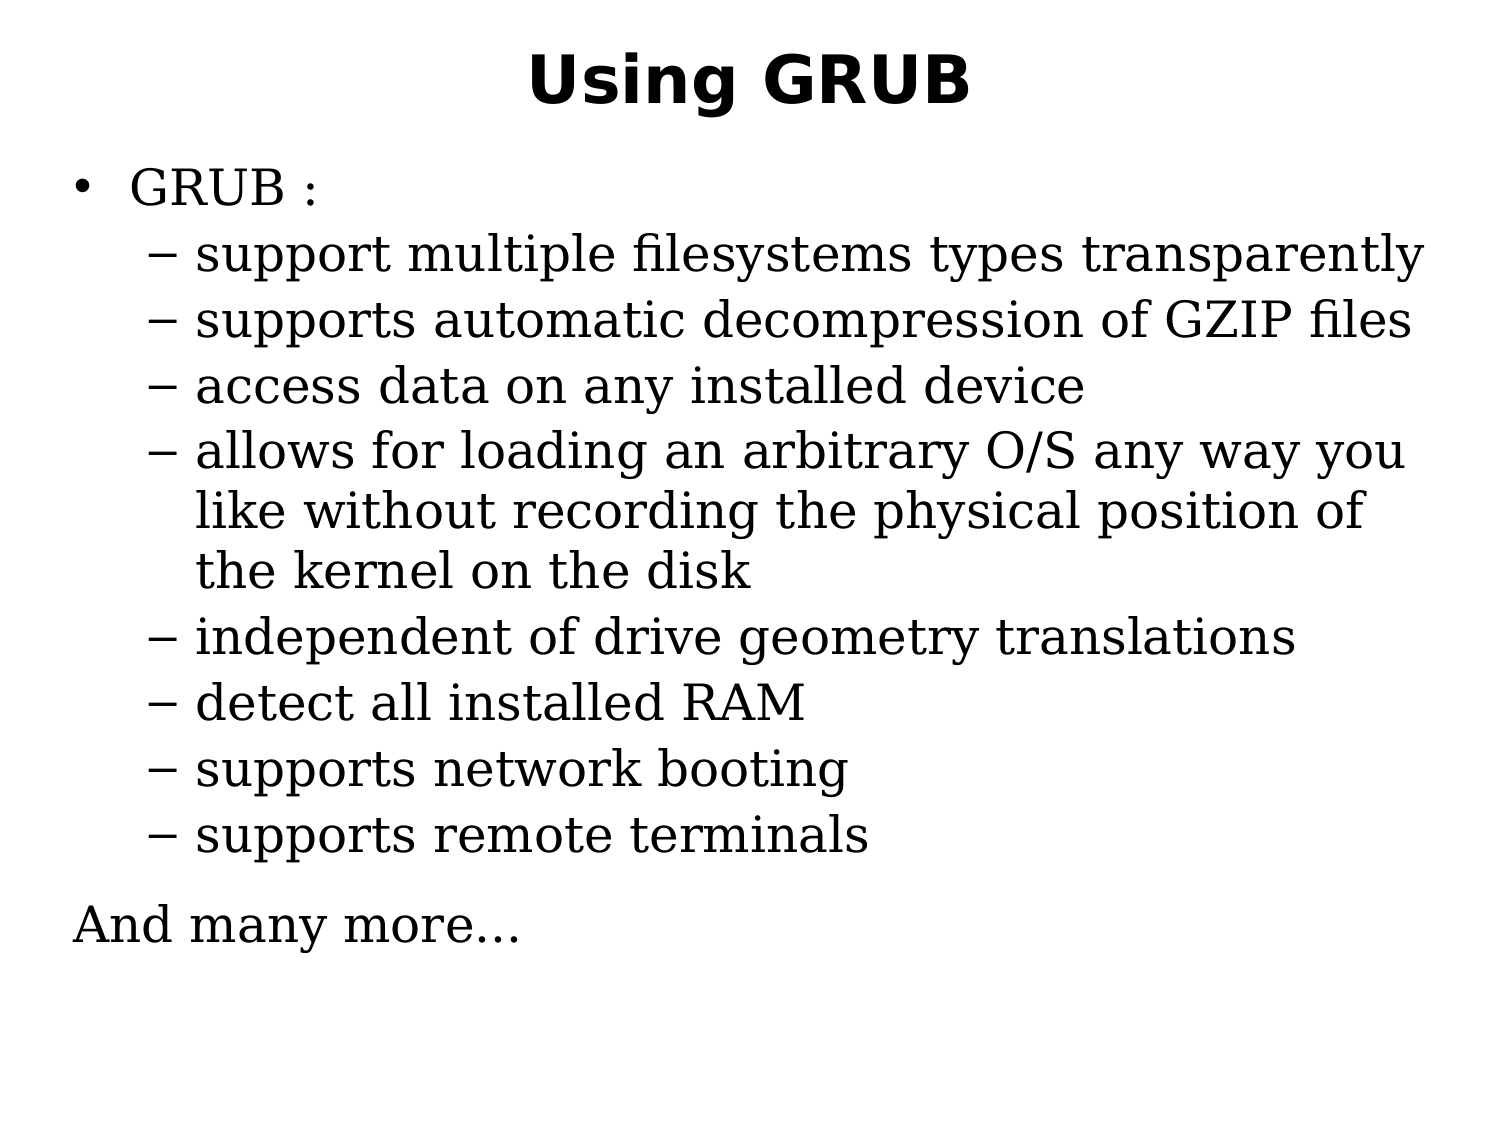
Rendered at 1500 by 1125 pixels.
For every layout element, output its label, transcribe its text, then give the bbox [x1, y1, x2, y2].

title Using GRUB [112, 29, 1388, 125]
list GRUB : support multiple filesystems types transparently supports automatic decompression of GZIP files access data on any installed device allows for loading an arbitrary O/S any way you like without recording the physical position of the kernel on the disk independent of drive geometry translations detect all installed RAM supports network booting supports remote terminals And many more... [59, 147, 1447, 961]
